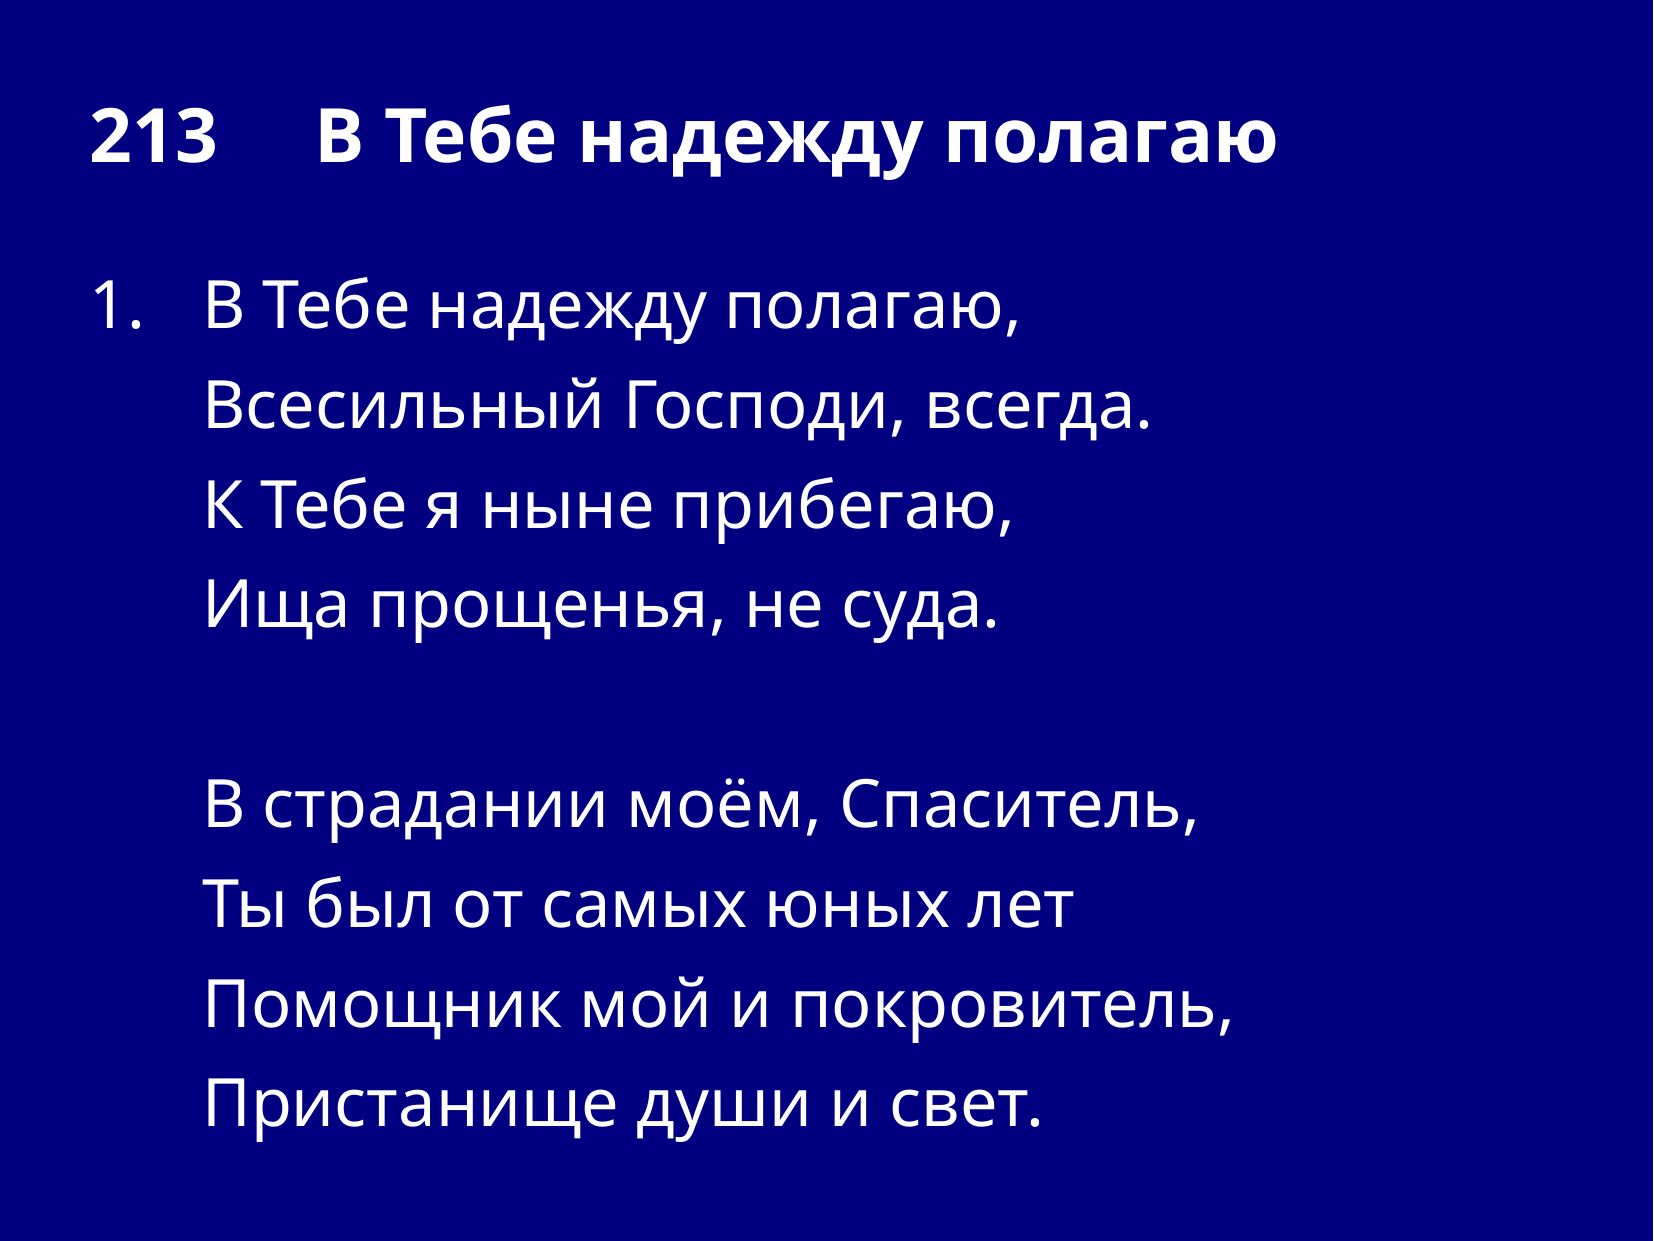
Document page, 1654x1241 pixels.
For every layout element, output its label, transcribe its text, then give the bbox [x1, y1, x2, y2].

text_box 1. В Тебе надежду полагаю, Всесильный Господи, всегда. К Тебе я ныне прибегаю, Ища прощенья, не суда. В страдании моём, Спаситель, Ты был от самых юных лет Помощник мой и покровитель, Пристанище души и свет. [75, 188, 1576, 1163]
text_box 213 В Тебе надежду полагаю [75, 75, 1576, 188]
